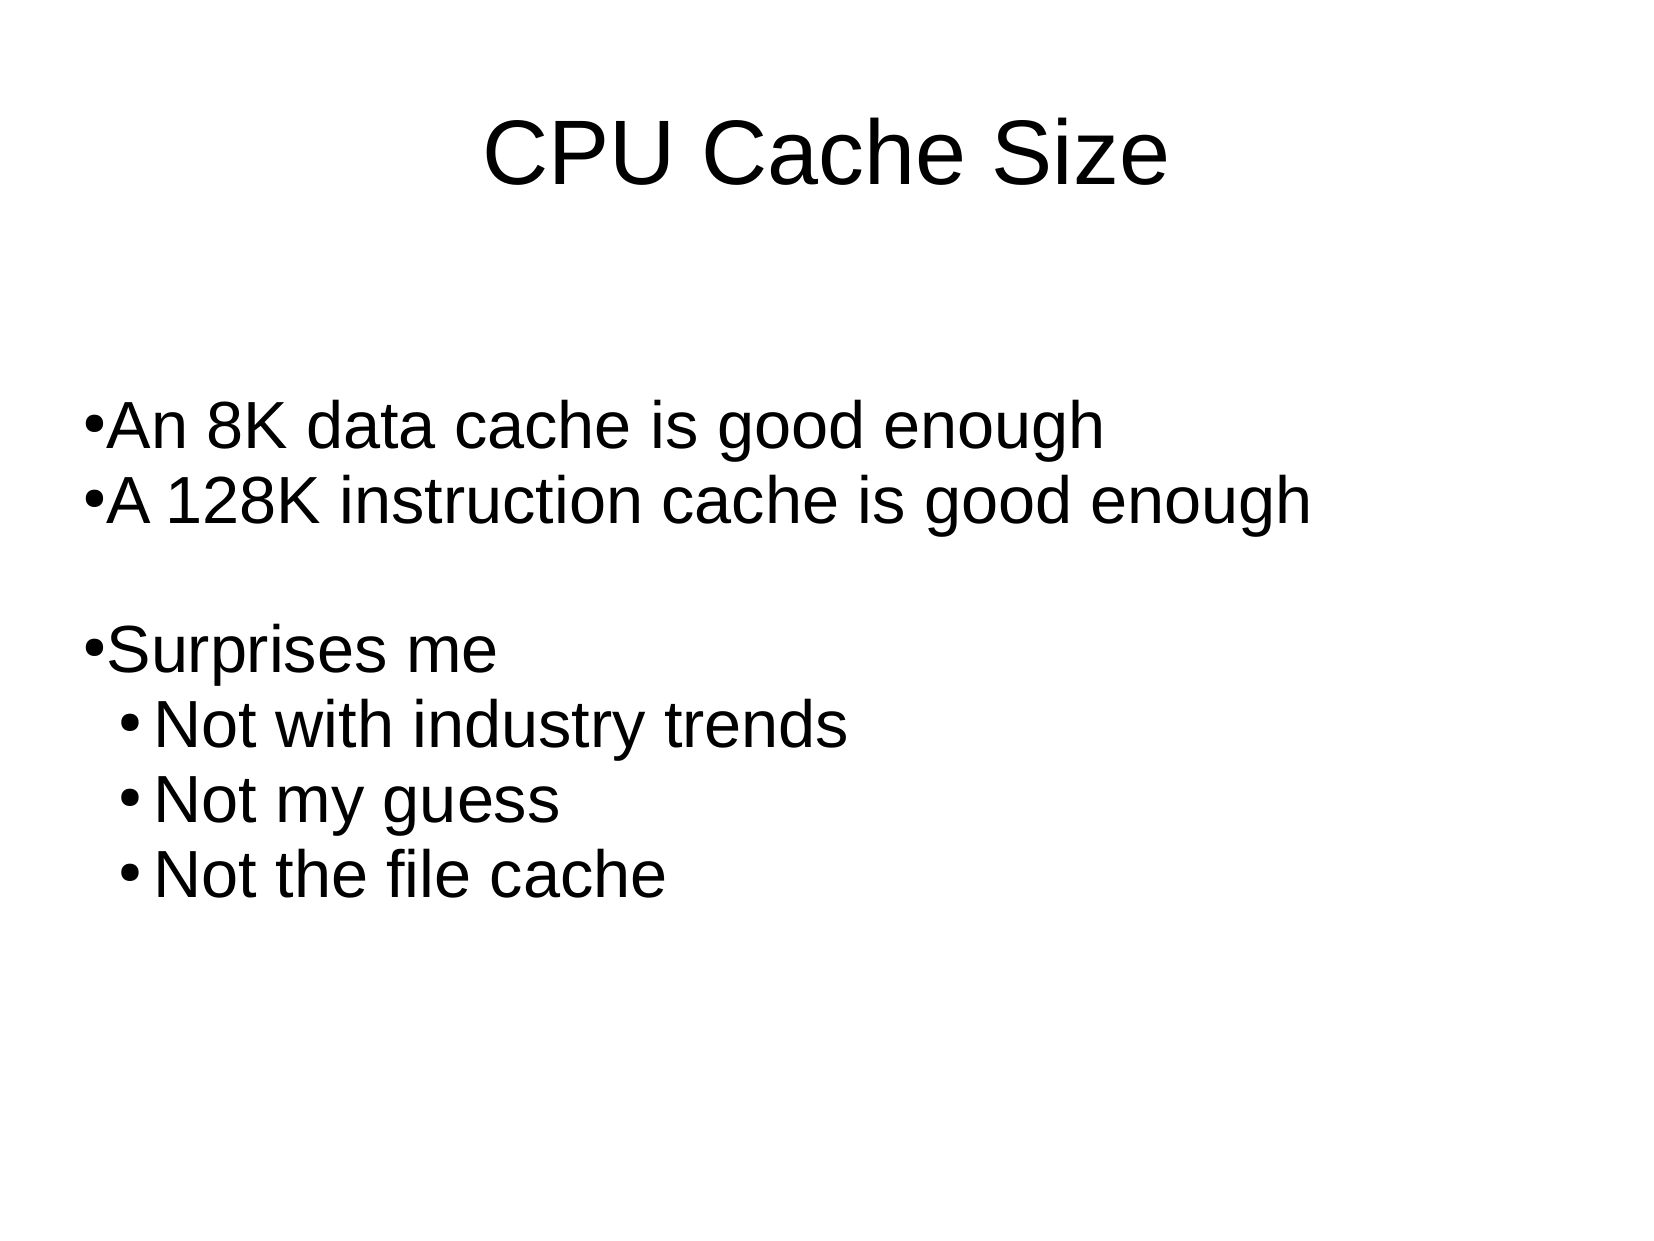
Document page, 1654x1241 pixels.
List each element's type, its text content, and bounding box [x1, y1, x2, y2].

subtitle An 8K data cache is good enough A 128K instruction cache is good enough Surprises me Not with industry trends Not my guess Not the file cache [82, 290, 1538, 1010]
title CPU Cache Size [82, 49, 1571, 257]
